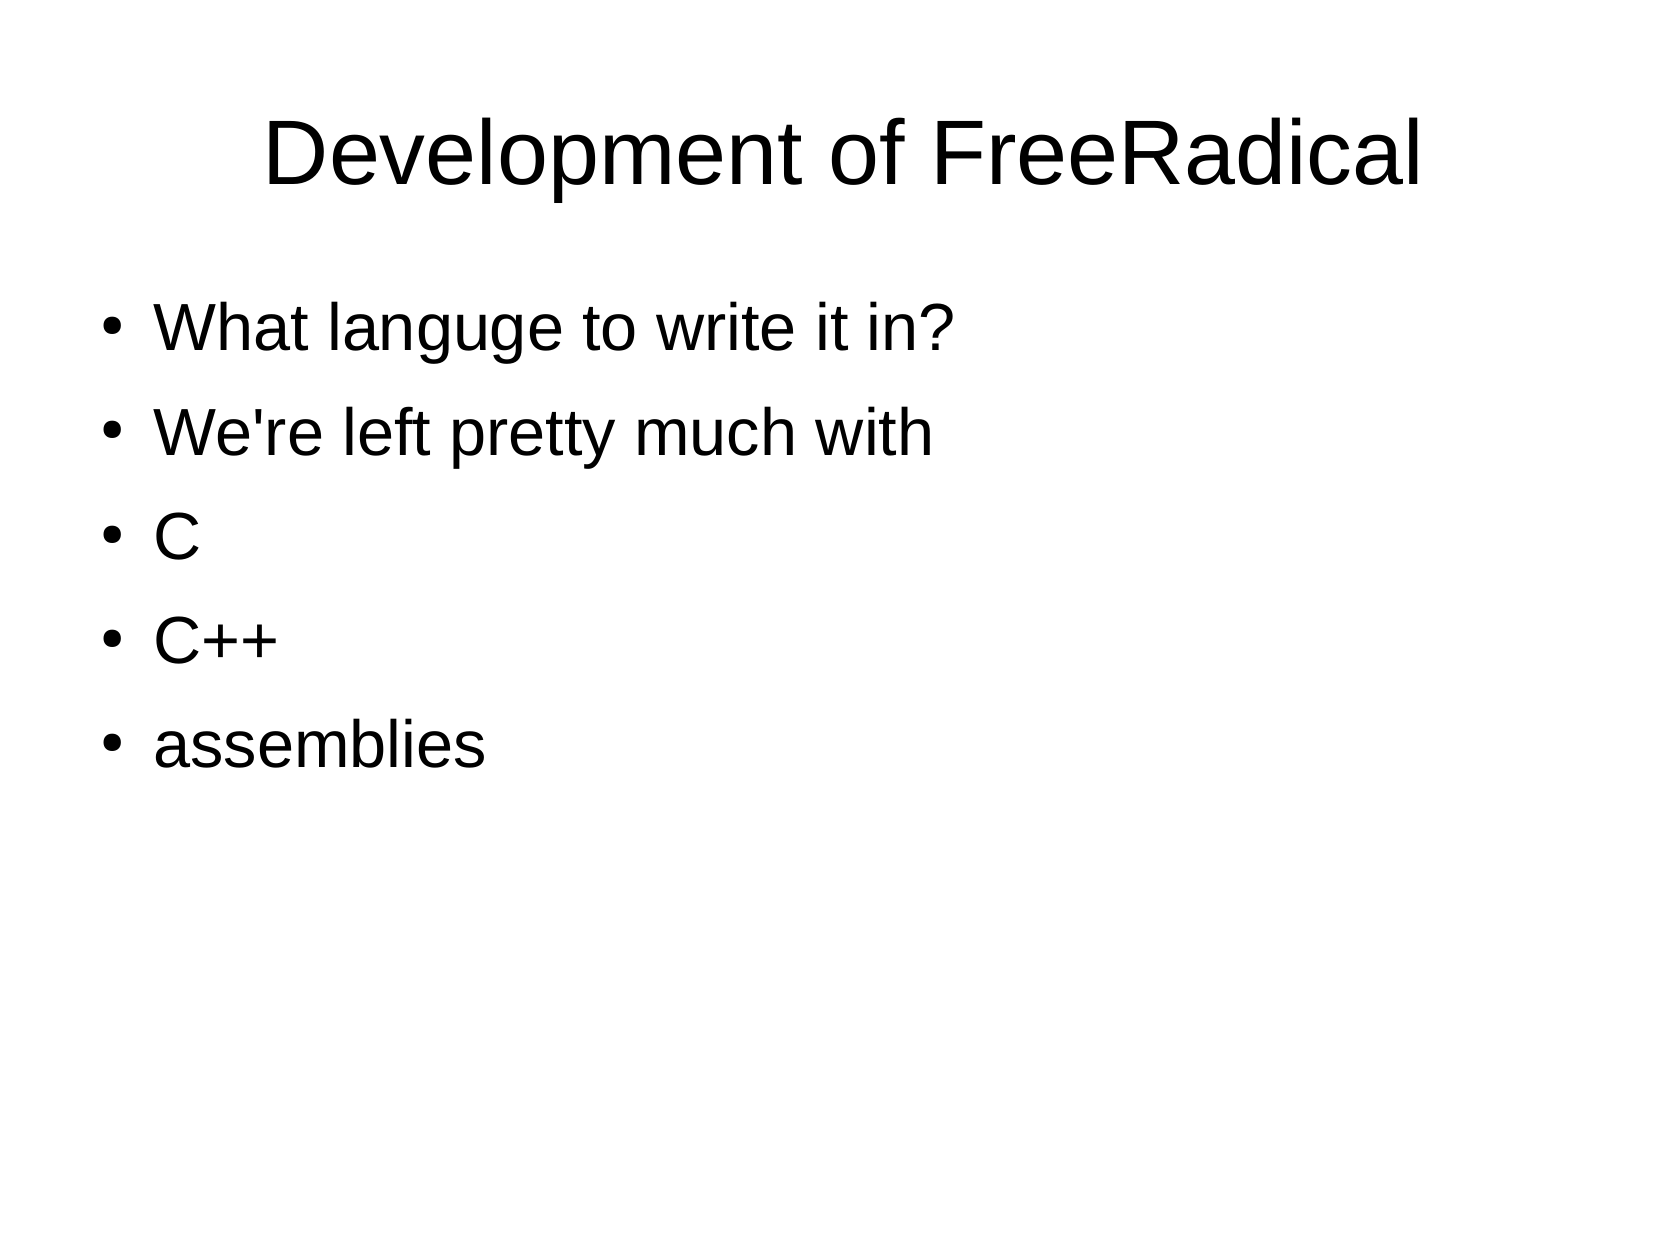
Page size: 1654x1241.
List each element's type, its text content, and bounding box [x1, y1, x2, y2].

title Development of FreeRadical [82, 49, 1571, 257]
list What languge to write it in? We're left pretty much with C C++ assemblies [82, 290, 1571, 1010]
